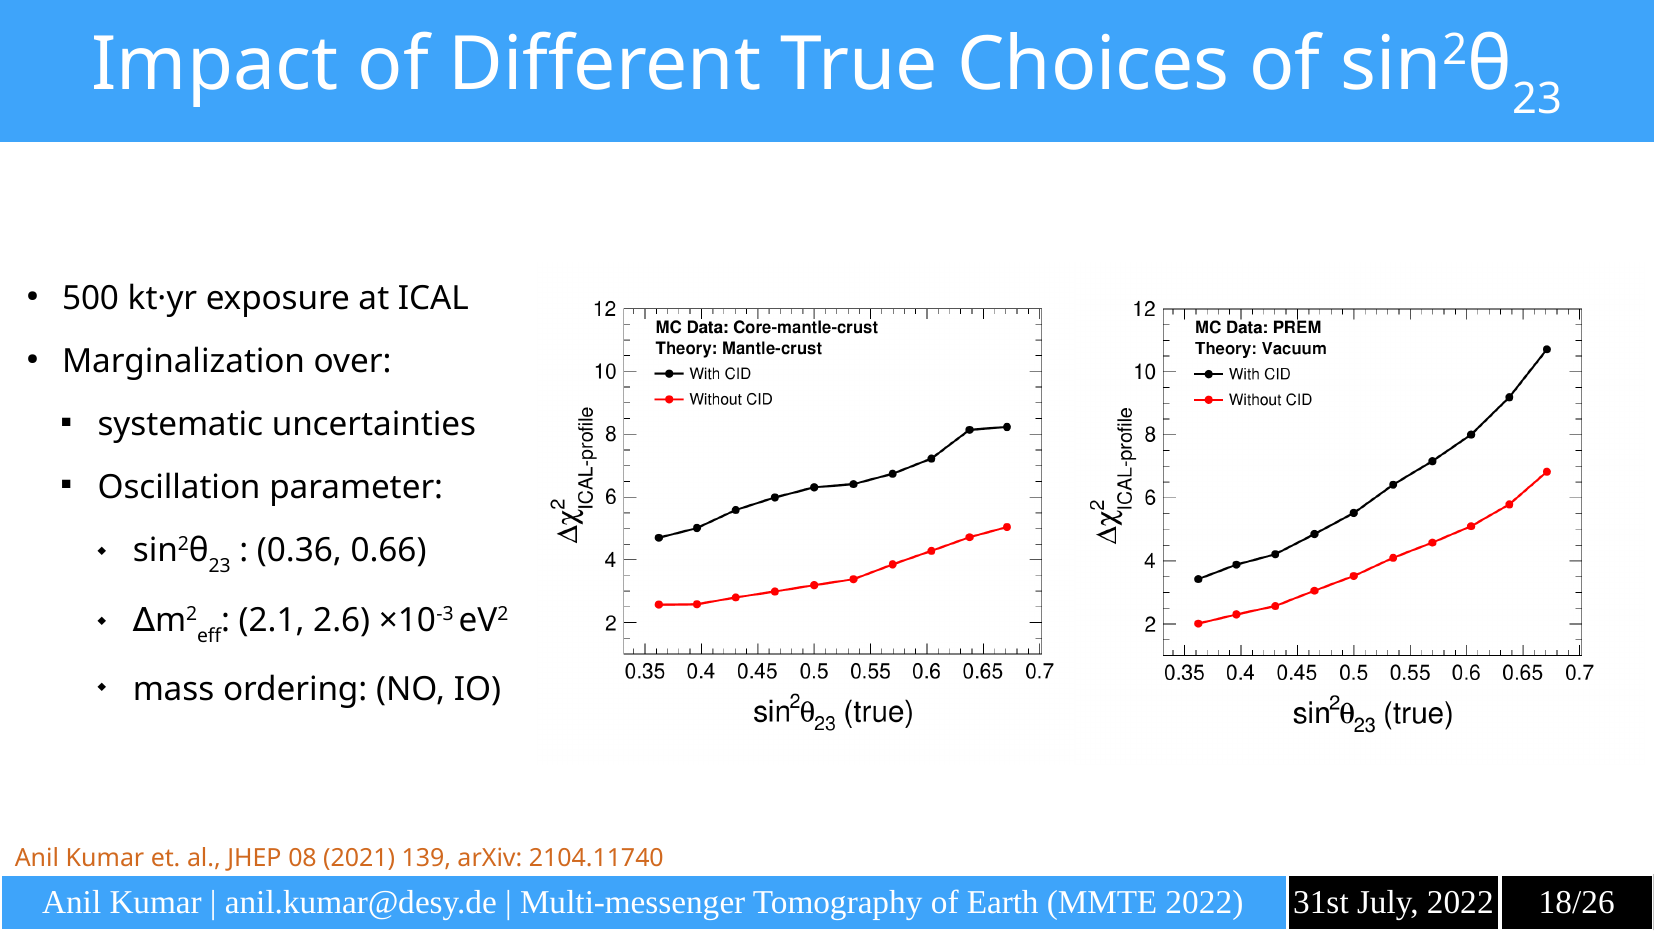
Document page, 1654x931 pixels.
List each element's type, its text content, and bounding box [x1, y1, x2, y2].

picture [591, 262, 1645, 765]
text_box 500 kt·yr exposure at ICAL Marginalization over: systematic uncertainties Oscillation parameter: sin2θ23 : (0.36, 0.66) ∆m2eff: (2.1, 2.6) ×10-3 eV2 mass ordering: (NO, IO) [11, 167, 591, 818]
title Impact of Different True Choices of sin2θ23 [0, 0, 1654, 142]
text_box Anil Kumar et. al., JHEP 08 (2021) 139, arXiv: 2104.11740 [0, 832, 1654, 881]
